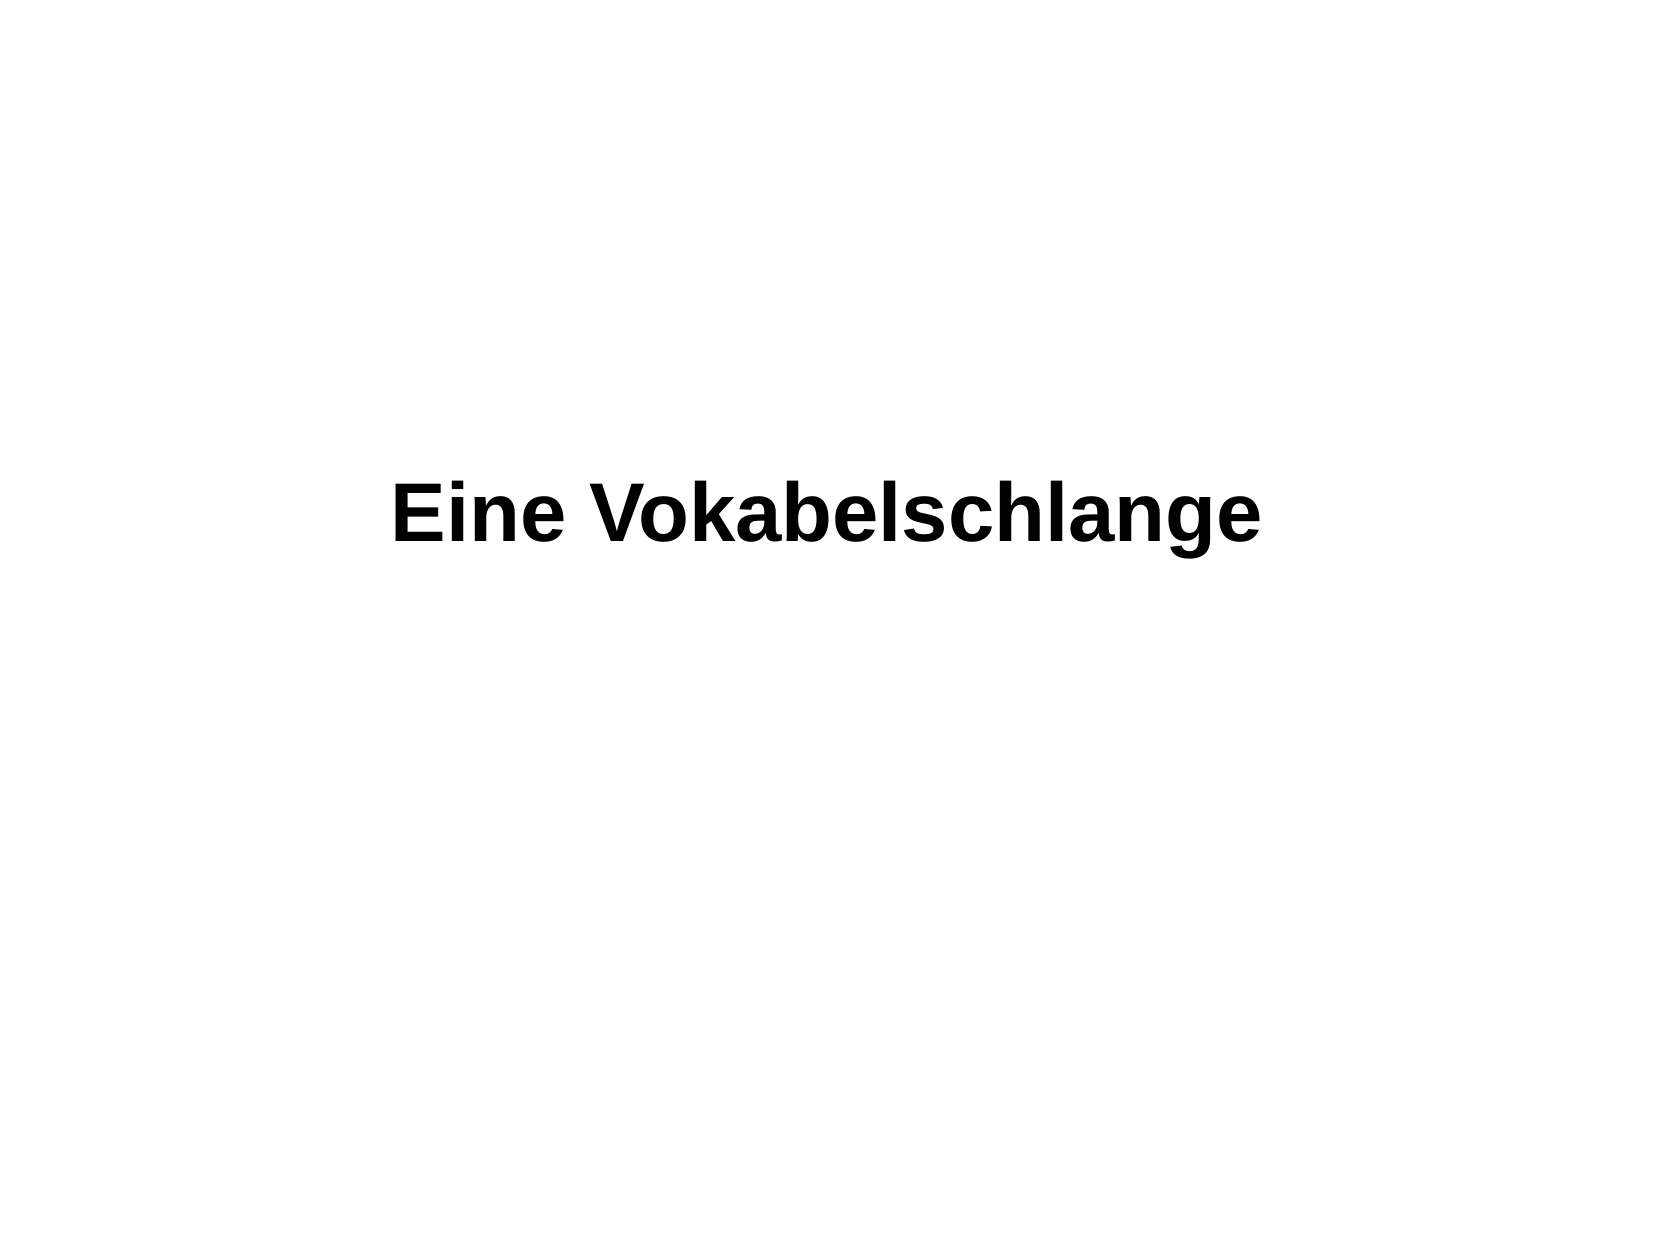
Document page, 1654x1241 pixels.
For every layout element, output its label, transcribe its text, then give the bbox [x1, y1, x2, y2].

title Eine Vokabelschlange [82, 417, 1571, 610]
